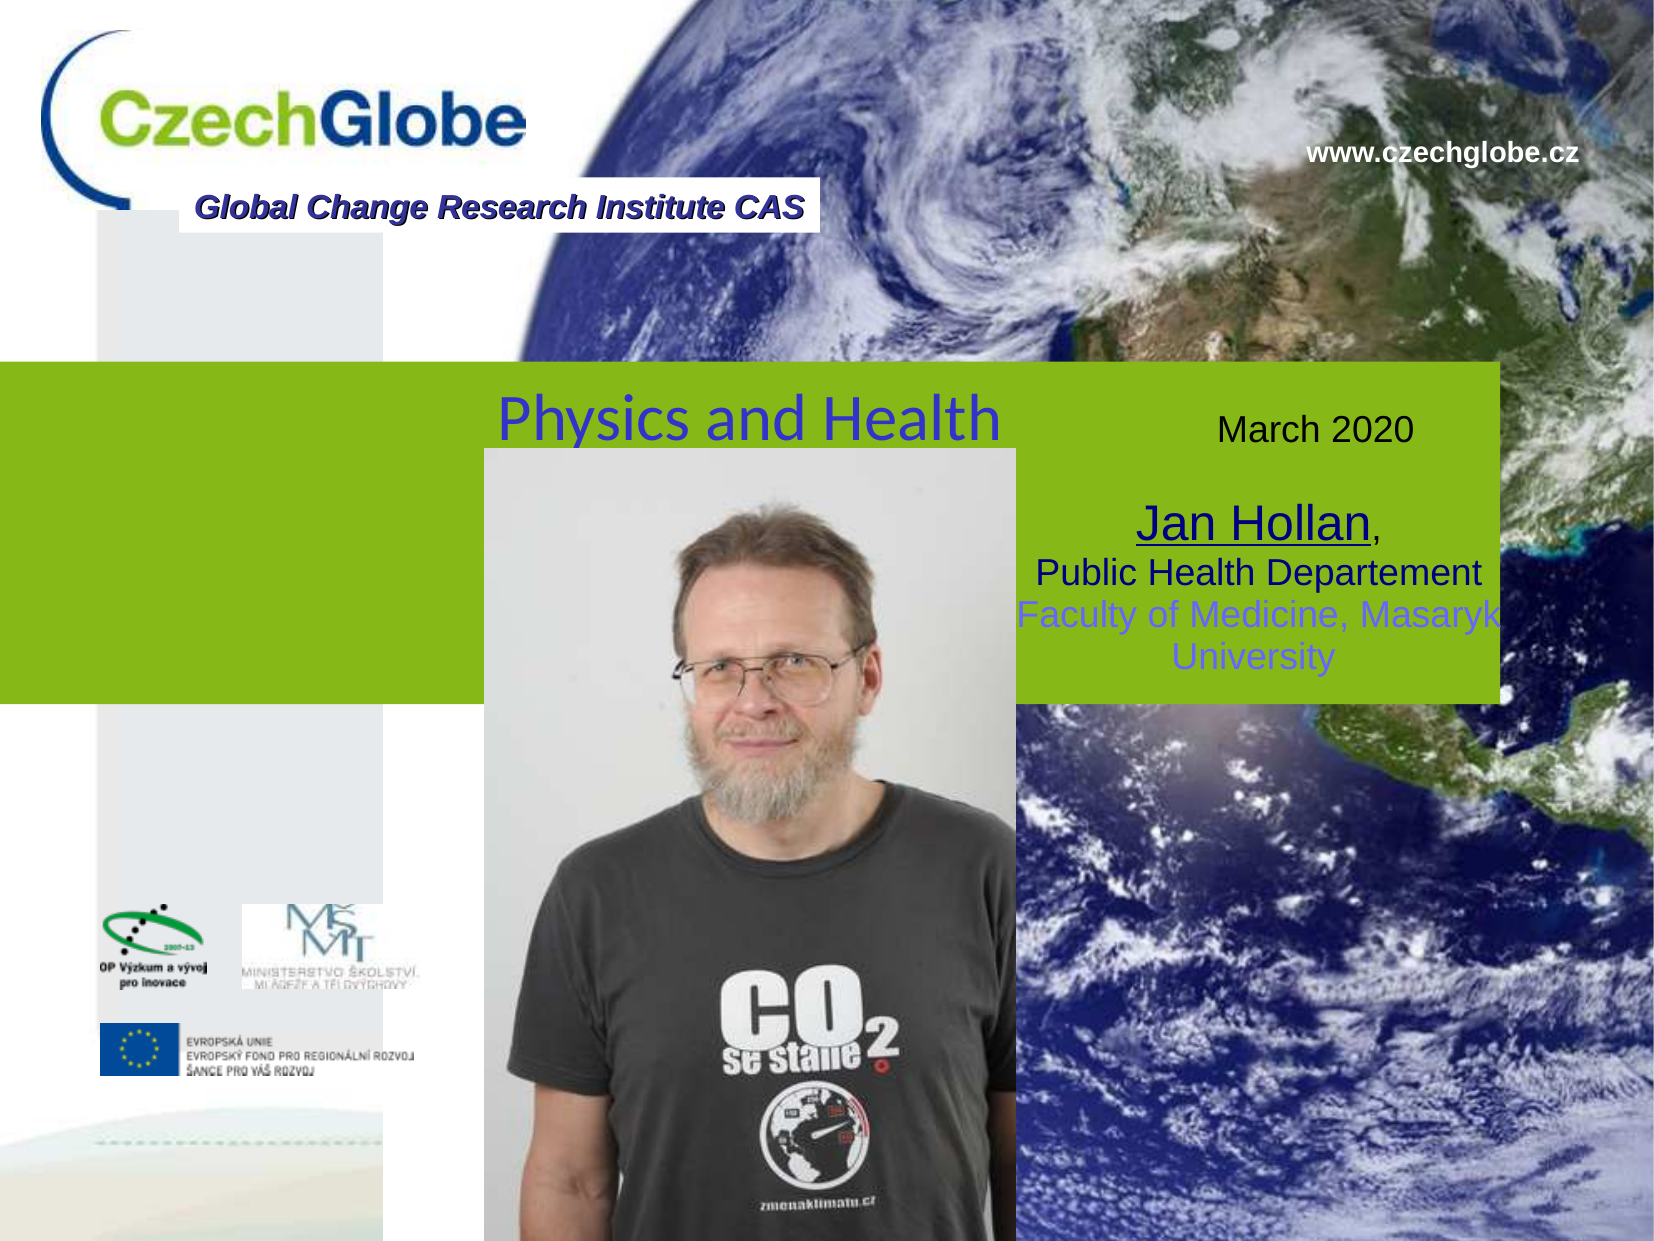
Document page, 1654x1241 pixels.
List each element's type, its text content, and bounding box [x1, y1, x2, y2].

picture [0, 0, 1654, 1241]
text_box www.czechglobe.cz [1071, 125, 1595, 212]
title Physics and Health [23, 377, 1477, 449]
text_box March 2020 [307, 401, 1430, 470]
text_box Global Change Research Institute CAS [179, 177, 820, 233]
text_box Jan Hollan, Public Health Departement Faculty of Medicine, Masaryk University [980, 488, 1538, 685]
